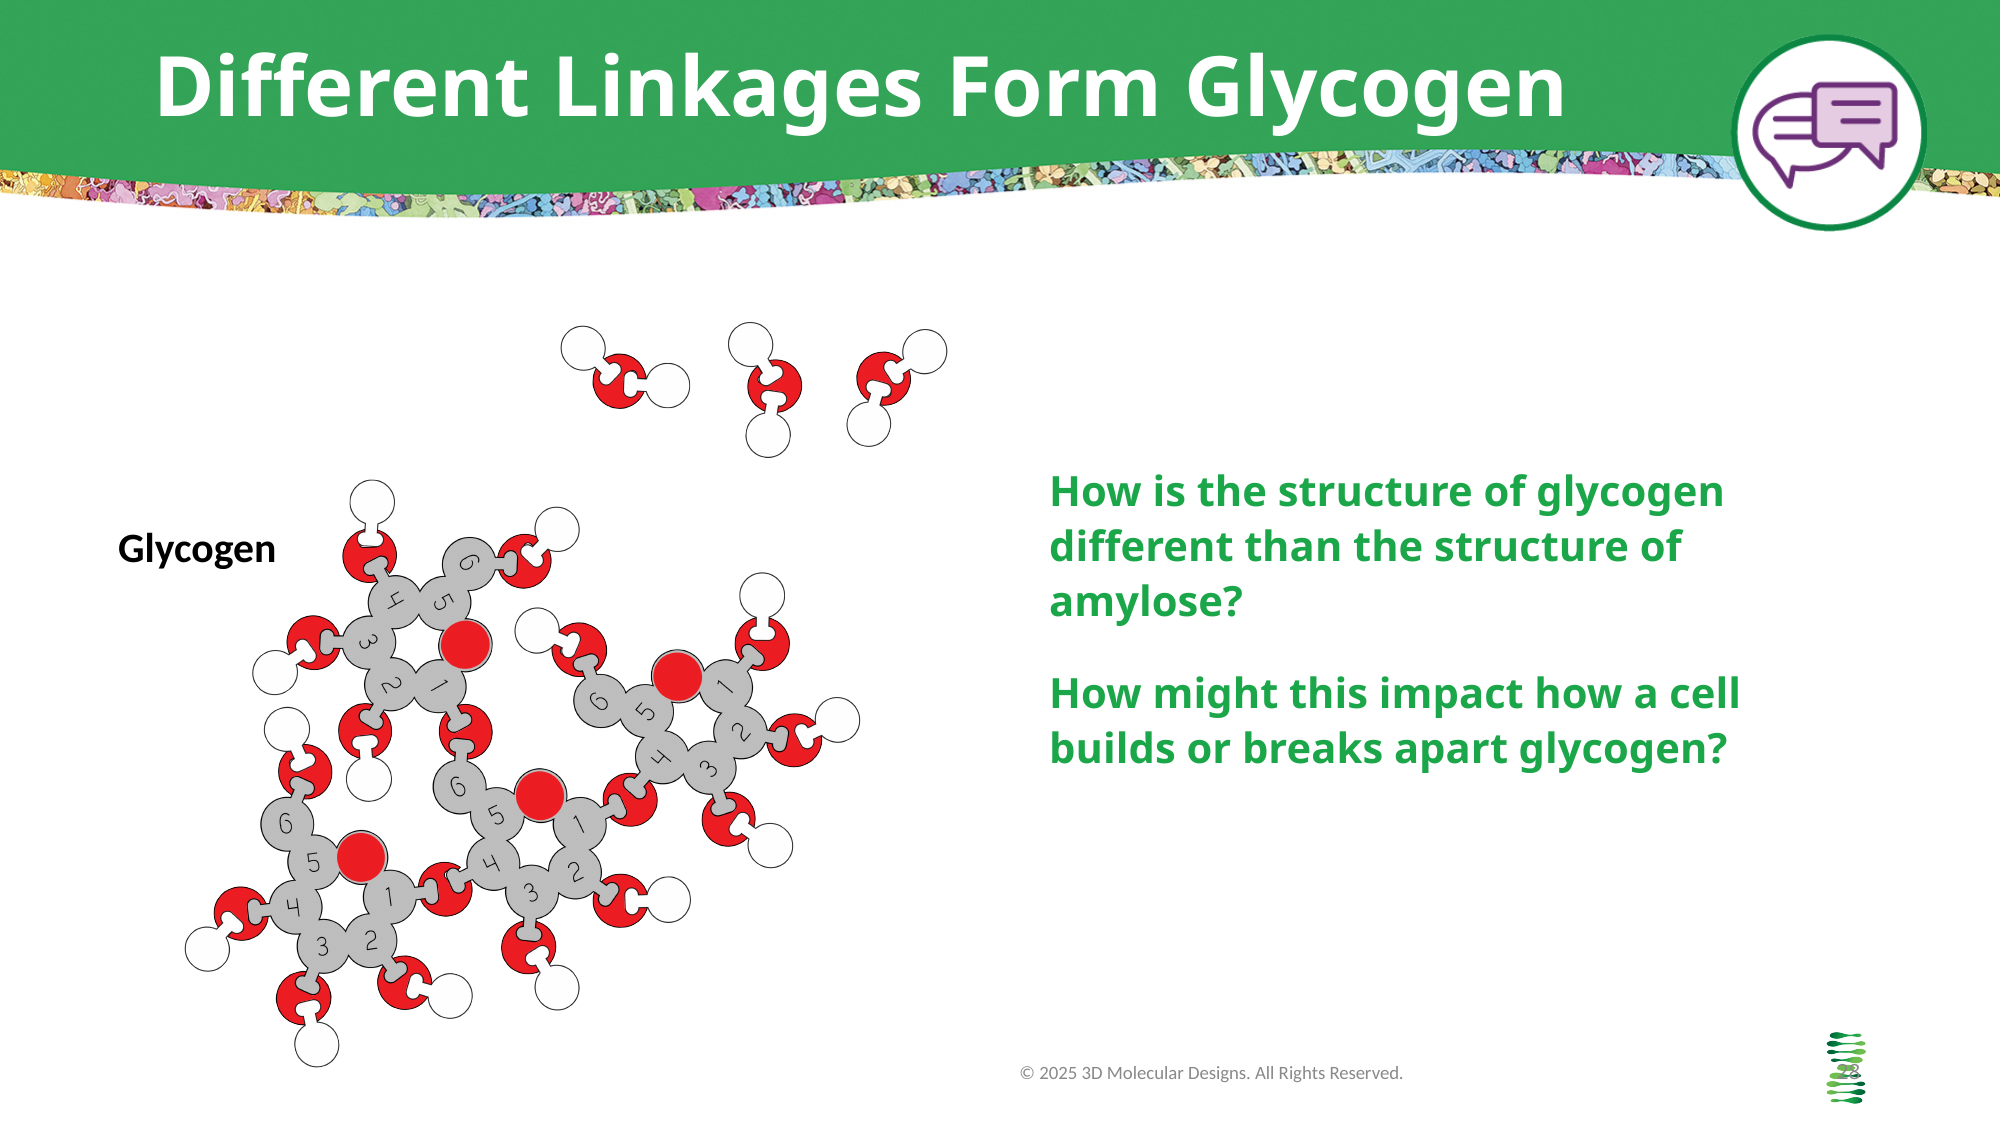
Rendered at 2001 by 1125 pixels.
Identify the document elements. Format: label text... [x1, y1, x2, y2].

text_box Glycogen [103, 513, 305, 579]
picture [175, 478, 868, 1073]
picture [841, 320, 956, 453]
picture [551, 316, 691, 411]
text_box Different Linkages Form Glycogen [78, 36, 2000, 133]
slide_number 28 [1821, 1042, 1929, 1103]
picture [719, 313, 812, 461]
text_box How is the structure of glycogen different than the structure of amylose? How might this impact how a cell builds or breaks apart glycogen? [1034, 452, 1876, 902]
